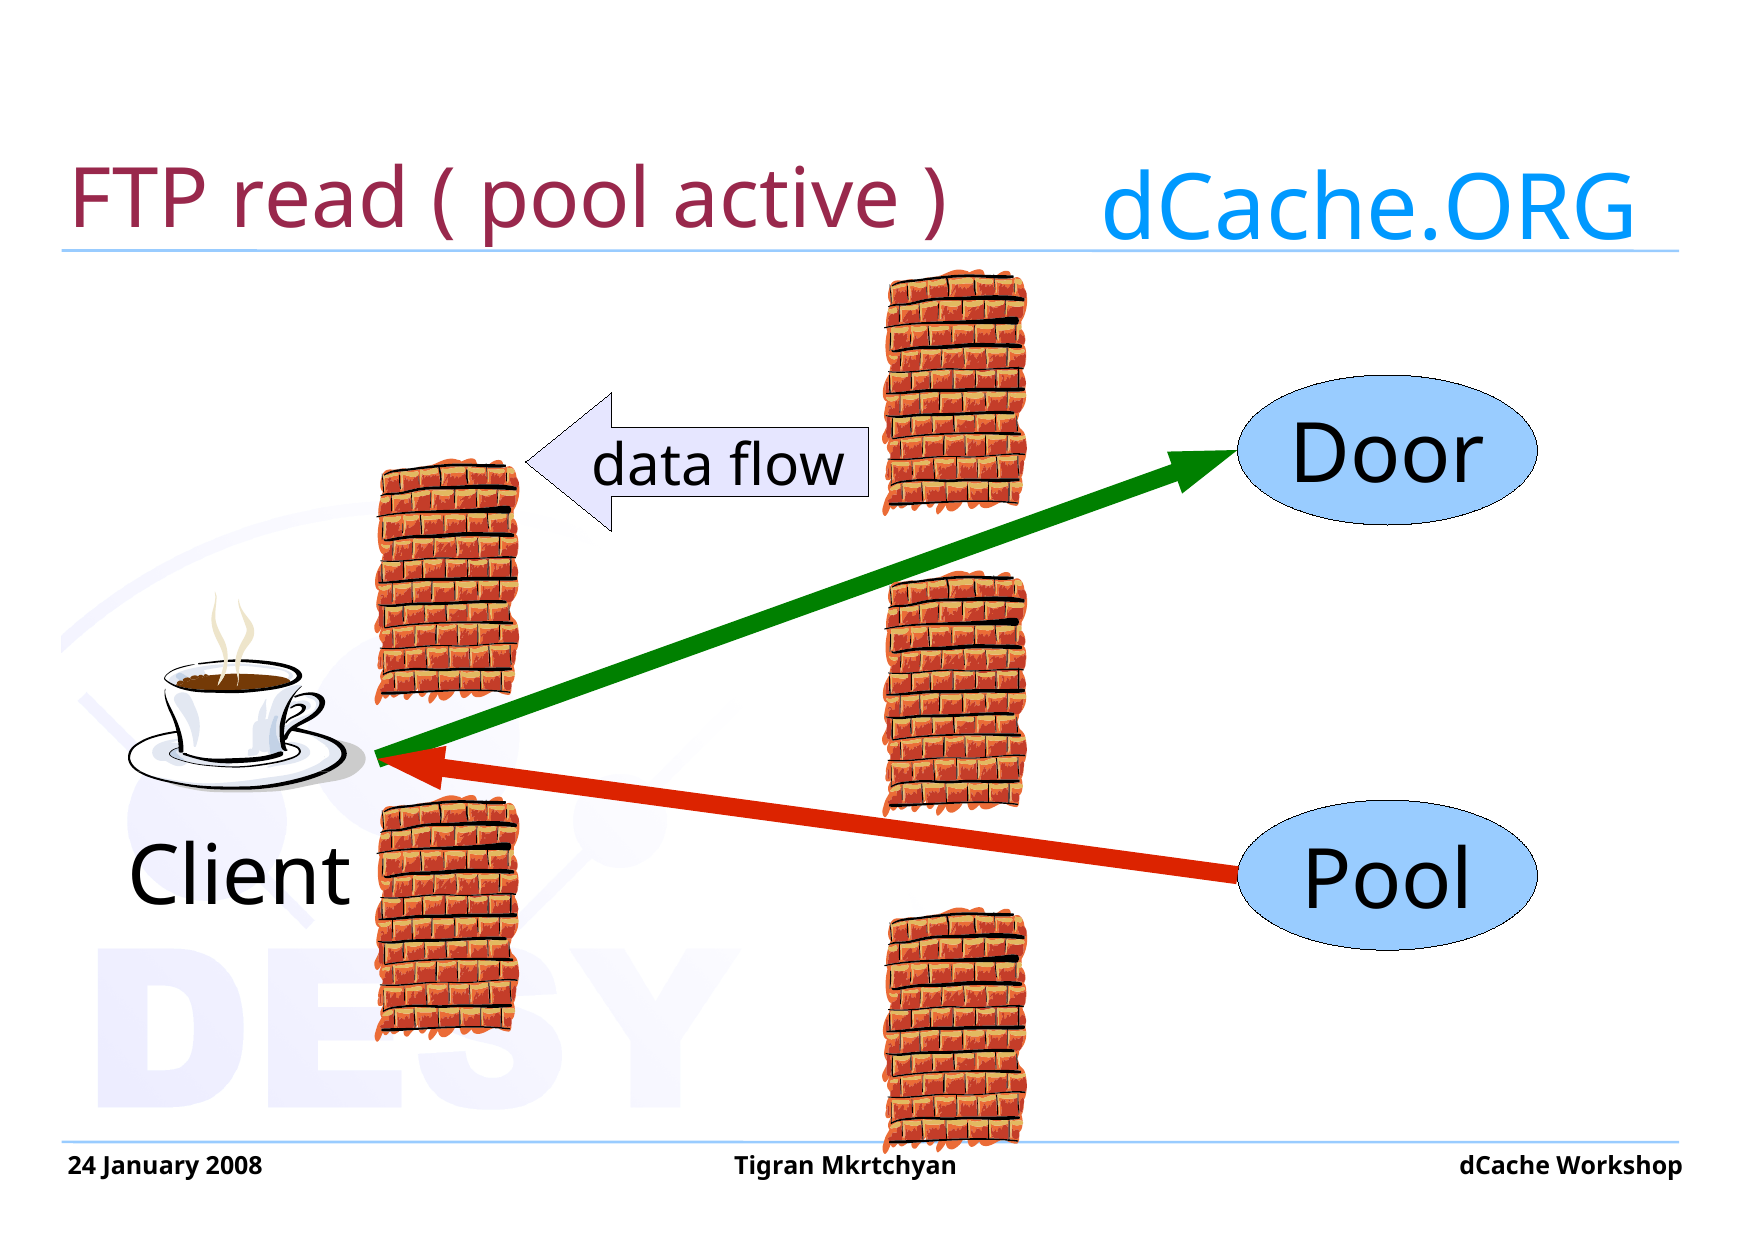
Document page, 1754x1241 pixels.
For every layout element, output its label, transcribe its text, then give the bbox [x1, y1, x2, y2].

picture [61, 260, 1032, 1163]
text_box FTP read ( pool active ) [69, 139, 1088, 250]
text_box Pool [1237, 800, 1538, 951]
text_box Client [112, 809, 369, 921]
text_box Door [1237, 375, 1538, 526]
text_box data flow [525, 392, 869, 532]
